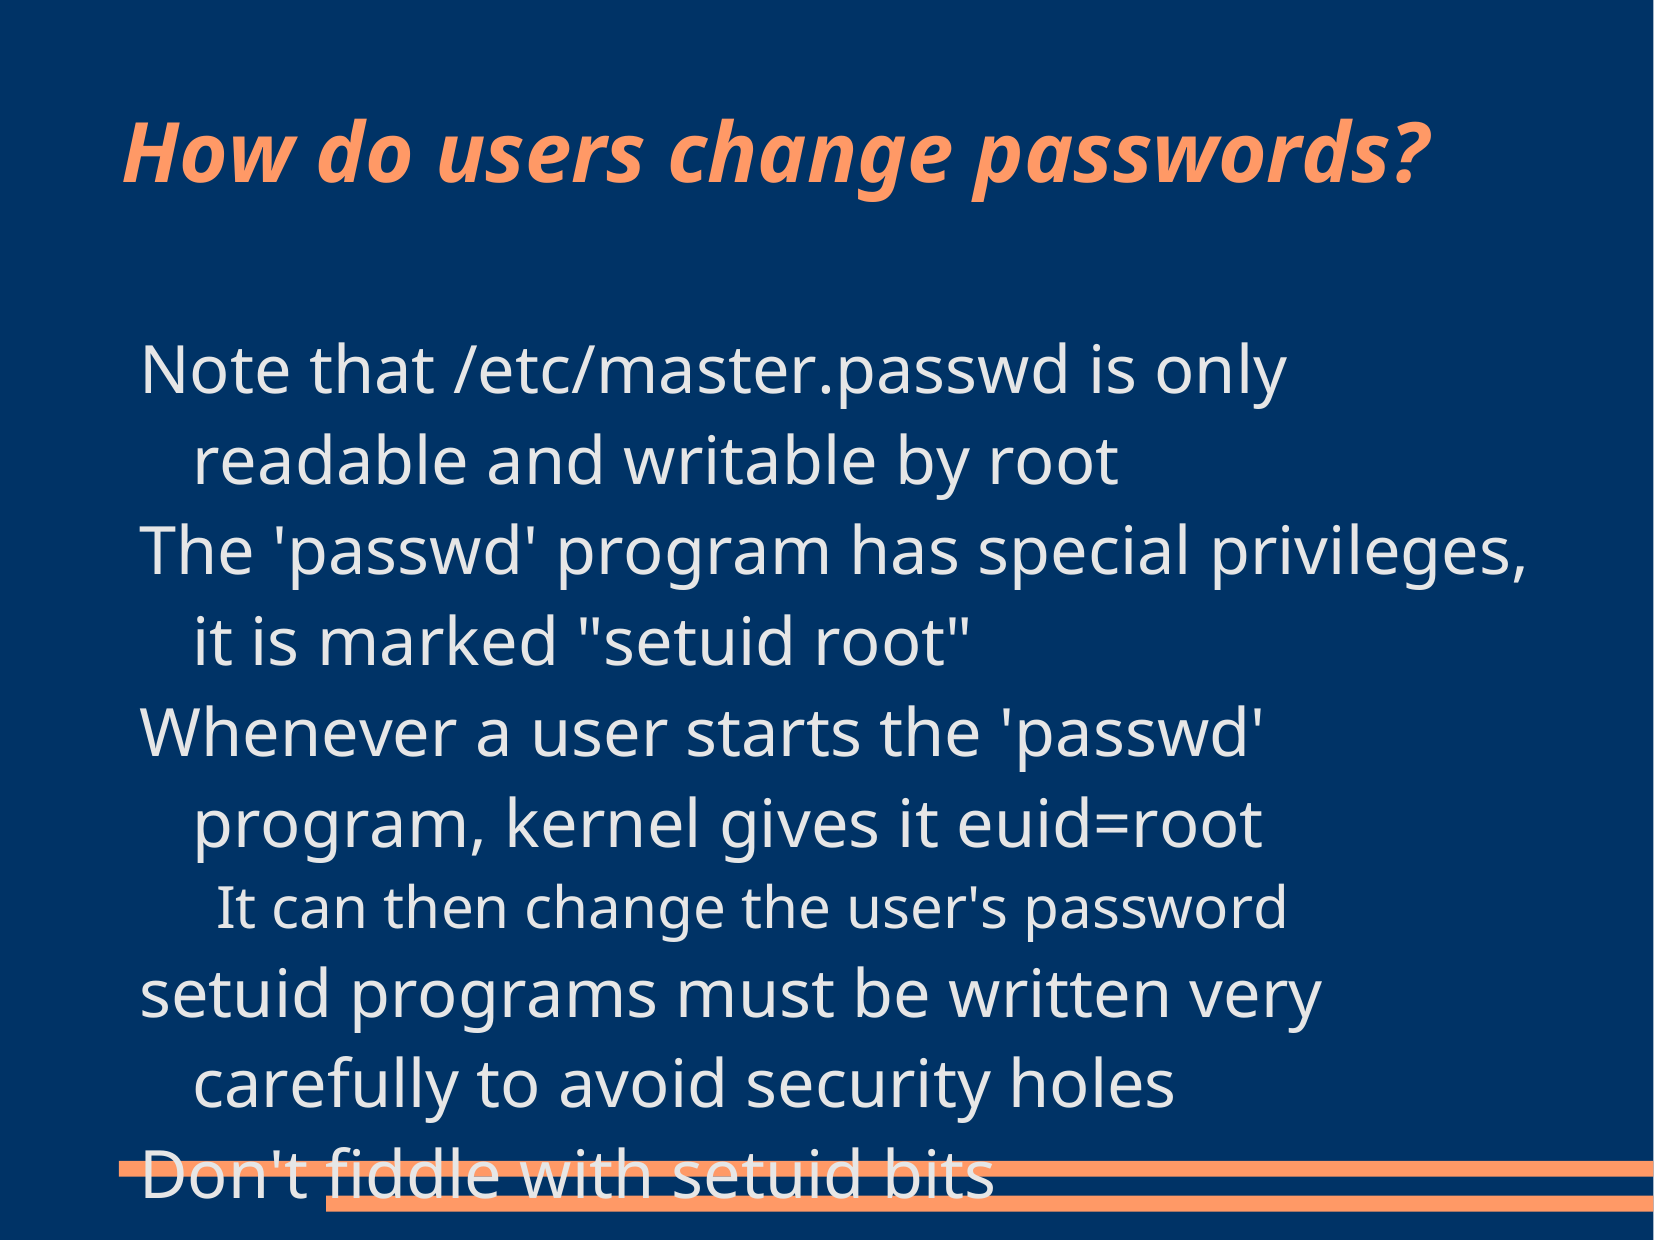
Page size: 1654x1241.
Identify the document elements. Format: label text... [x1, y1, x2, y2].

list Note that /etc/master.passwd is only readable and writable by root The 'passwd' program has special privileges, it is marked "setuid root" Whenever a user starts the 'passwd' program, kernel gives it euid=root It can then change the user's password setuid programs must be written very carefully to avoid security holes Don't fiddle with setuid bits [121, 322, 1561, 1132]
title How do users change passwords? [121, 46, 1534, 254]
